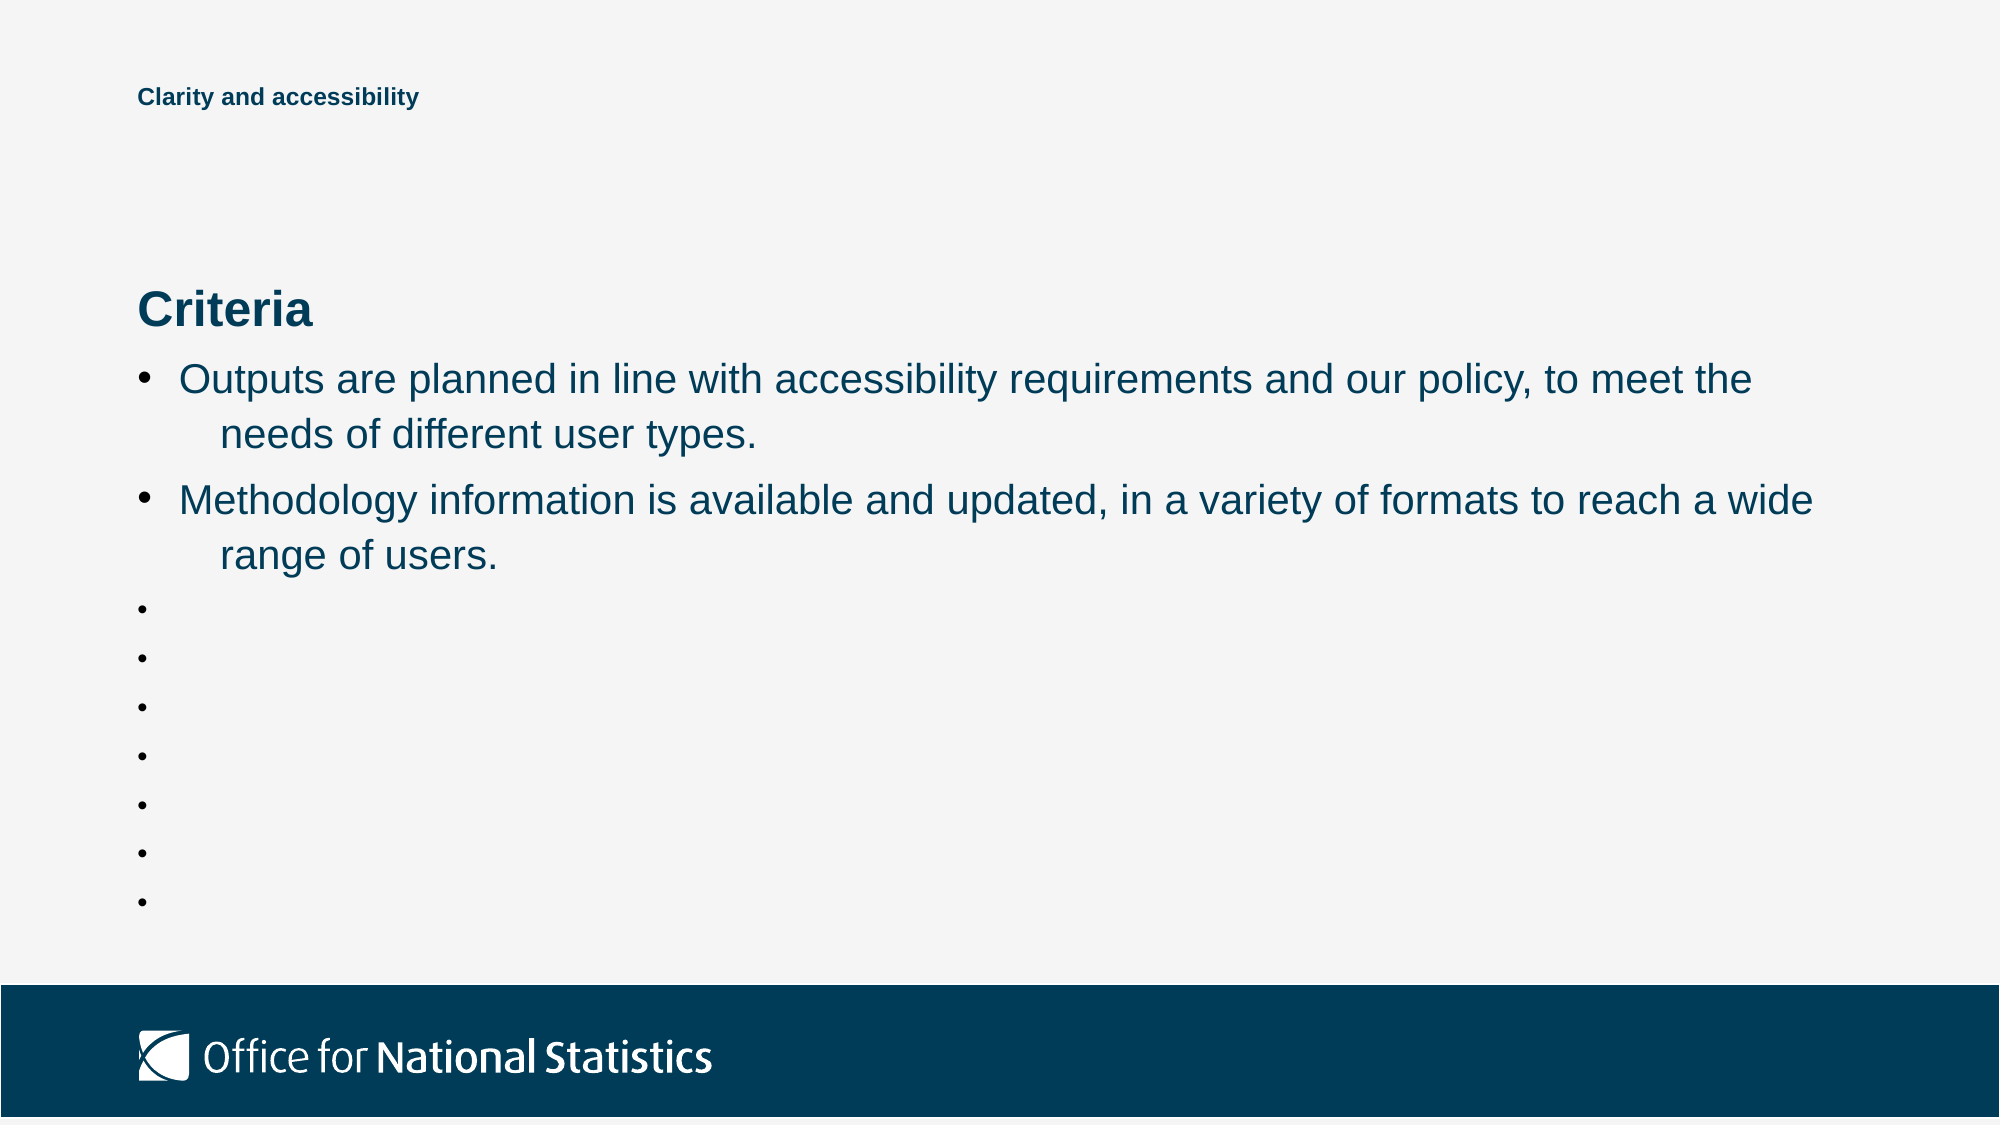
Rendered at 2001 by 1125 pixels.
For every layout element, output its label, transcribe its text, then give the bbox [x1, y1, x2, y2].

title Clarity and accessibility [137, 82, 1863, 170]
list Criteria Outputs are planned in line with accessibility requirements and our policy, to meet the needs of different user types. Methodology information is available and updated, in a variety of formats to reach a wide range of users. [137, 270, 1863, 925]
